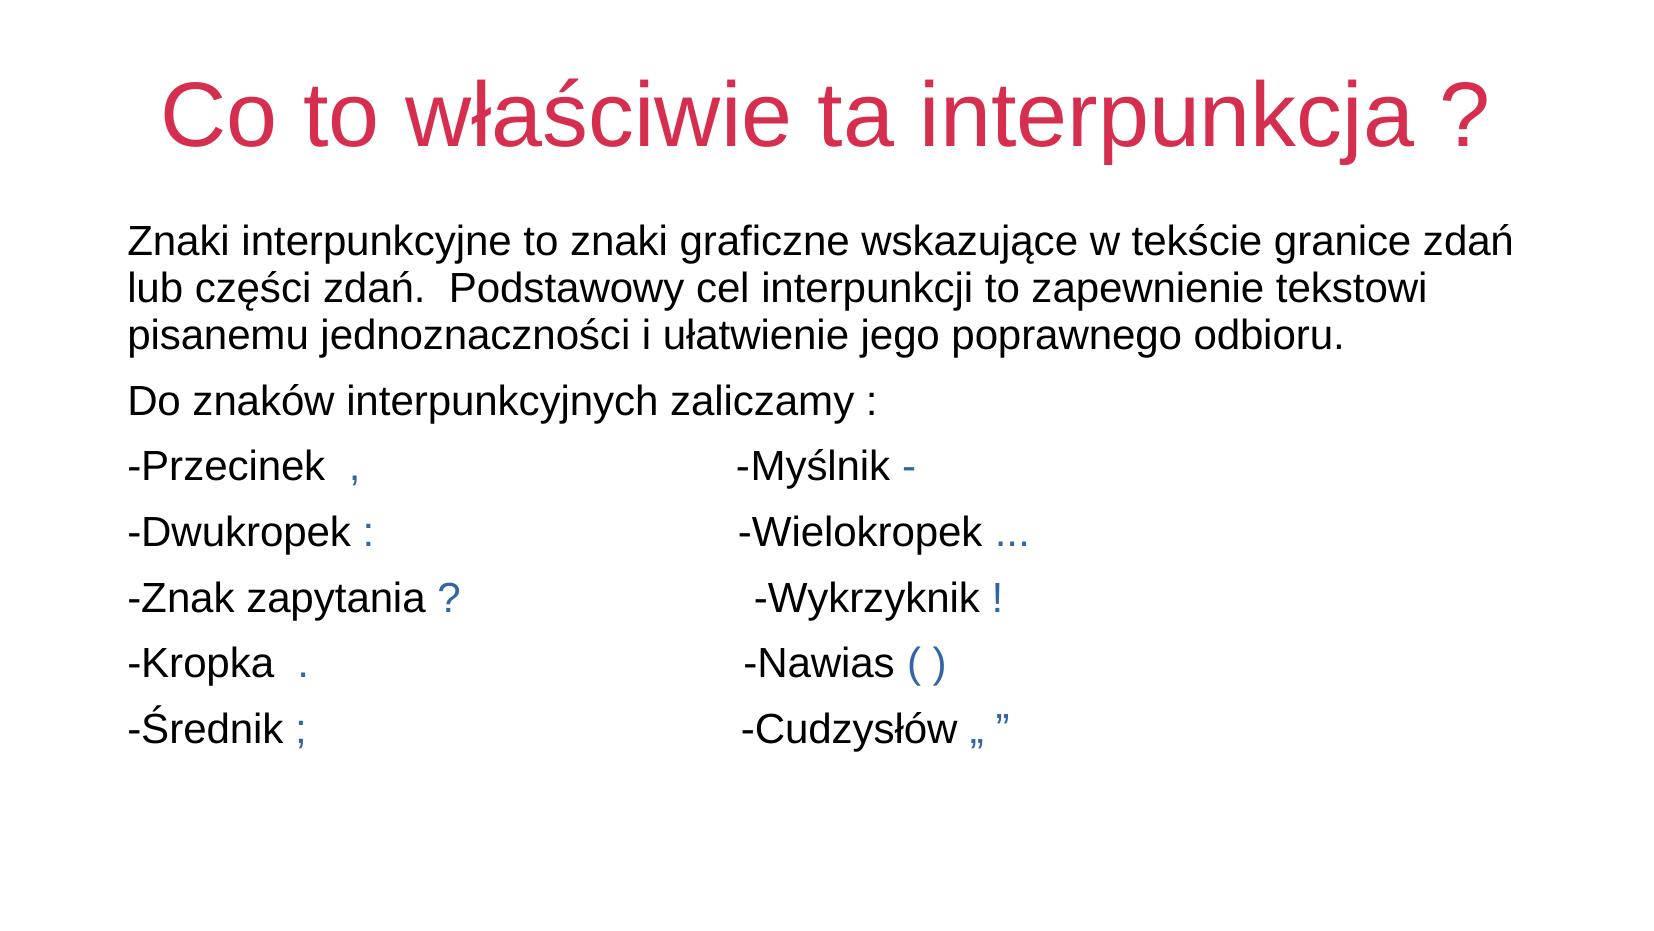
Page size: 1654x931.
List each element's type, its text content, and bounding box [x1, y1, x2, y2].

title Co to właściwie ta interpunkcja ? [82, 37, 1571, 193]
list Znaki interpunkcyjne to znaki graficzne wskazujące w tekście granice zdań lub części zdań. Podstawowy cel interpunkcji to zapewnienie tekstowi pisanemu jednoznaczności i ułatwienie jego poprawnego odbioru. Do znaków interpunkcyjnych zaliczamy : -Przecinek , -Myślnik - -Dwukropek : -Wielokropek ... -Znak zapytania ? -Wykrzyknik ! -Kropka . -Nawias ( ) -Średnik ; -Cudzysłów „ ” [82, 217, 1571, 758]
